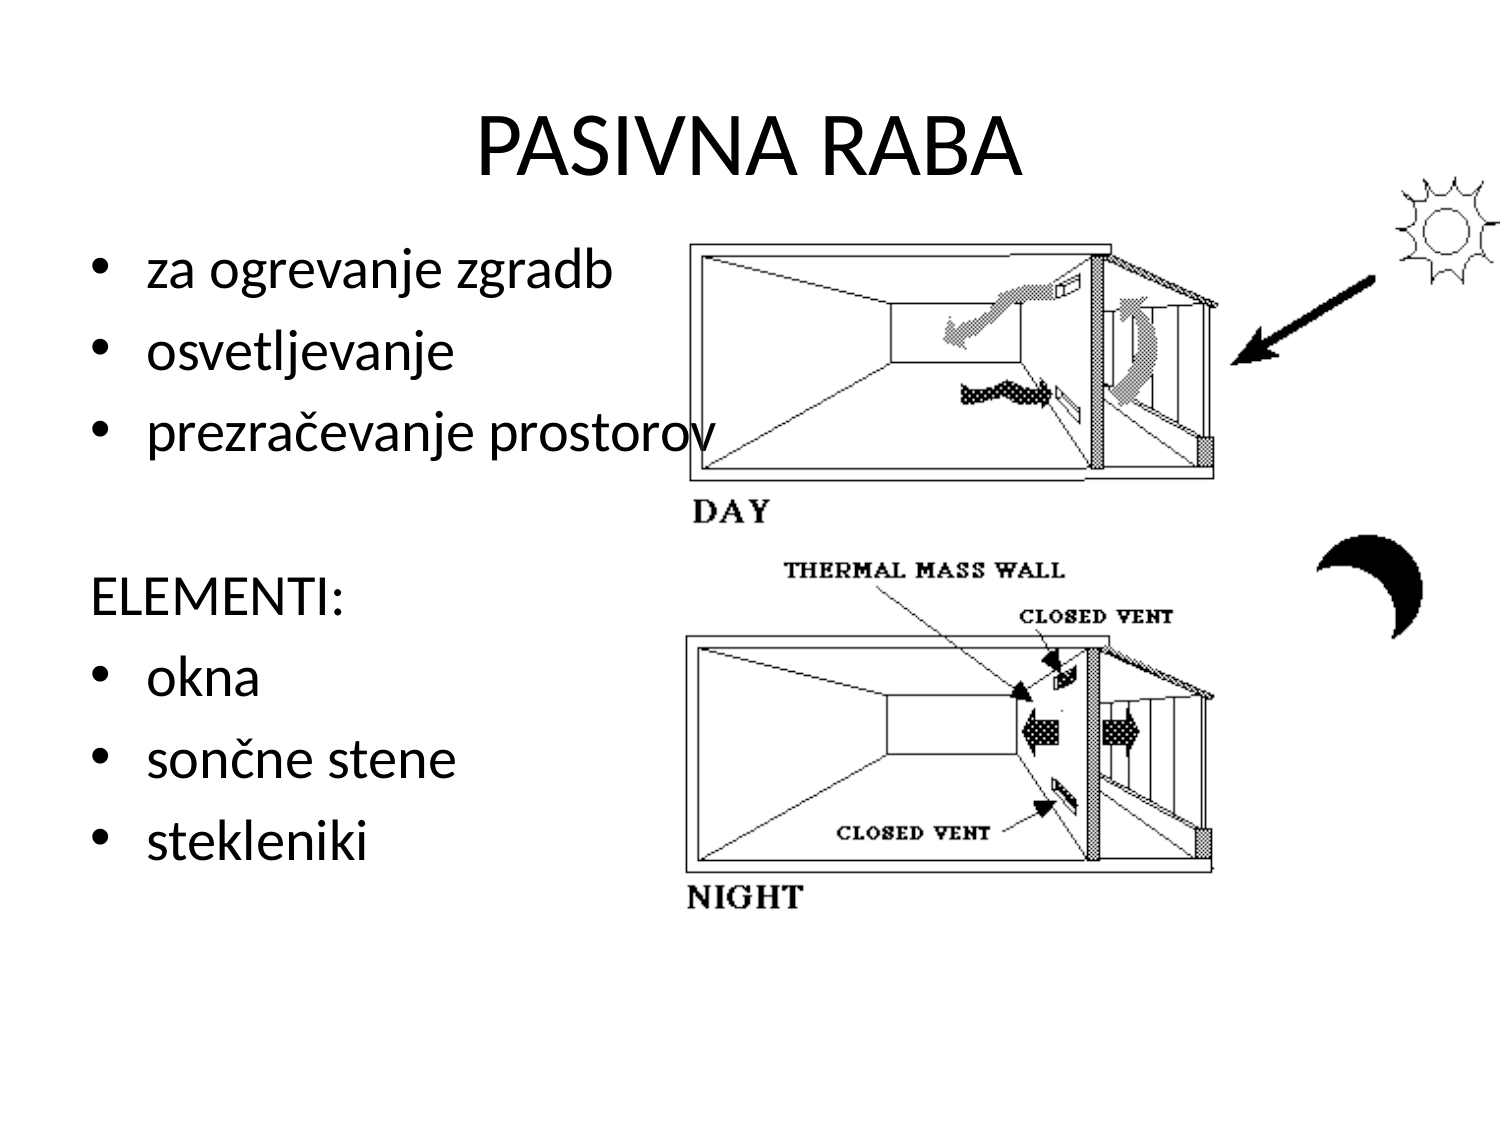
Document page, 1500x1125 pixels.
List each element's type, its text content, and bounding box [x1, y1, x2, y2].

list za ogrevanje zgradb osvetljevanje prezračevanje prostorov ELEMENTI: okna sončne stene stekleniki [75, 222, 1425, 1005]
picture [682, 175, 1500, 921]
title PASIVNA RABA [75, 45, 1425, 222]
